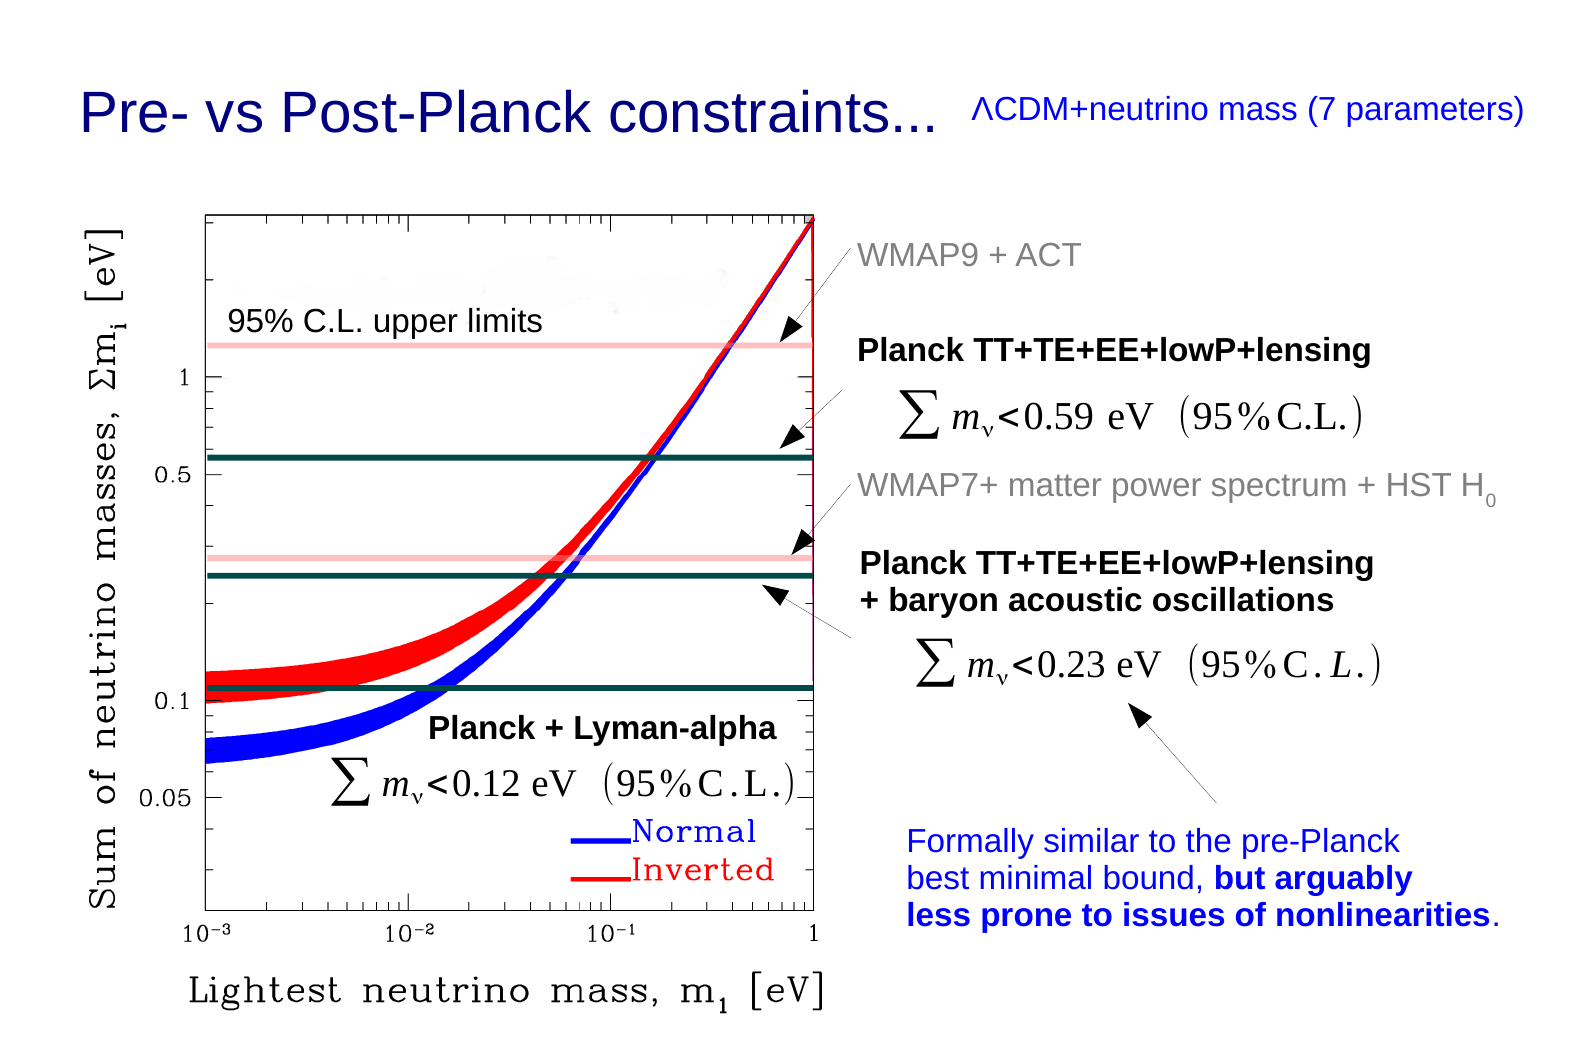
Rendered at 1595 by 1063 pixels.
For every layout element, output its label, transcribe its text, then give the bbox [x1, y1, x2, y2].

text_box [207, 454, 814, 461]
text_box [207, 555, 814, 562]
text_box Planck + Lyman-alpha [413, 701, 793, 755]
text_box [207, 685, 814, 691]
text_box Planck TT+TE+EE+lowP+lensing + baryon acoustic oscillations [844, 537, 1401, 627]
text_box [207, 572, 814, 579]
text_box 95% C.L. upper limits [212, 295, 559, 342]
text_box ΛCDM+neutrino mass (7 parameters) [956, 82, 1541, 135]
text_box WMAP9 + ACT [842, 229, 1107, 282]
text_box Formally similar to the pre-Planck best minimal bound, but arguably less prone to issues of nonlinearities. [891, 814, 1530, 942]
picture [79, 205, 830, 1016]
text_box WMAP7+ matter power spectrum + HST H0 [842, 459, 1512, 520]
chart [886, 388, 1374, 443]
text_box [207, 342, 814, 349]
chart [318, 755, 807, 810]
chart [904, 636, 1391, 691]
text_box Planck TT+TE+EE+lowP+lensing [842, 323, 1398, 376]
title Pre- vs Post-Planck constraints... [79, 23, 1515, 202]
